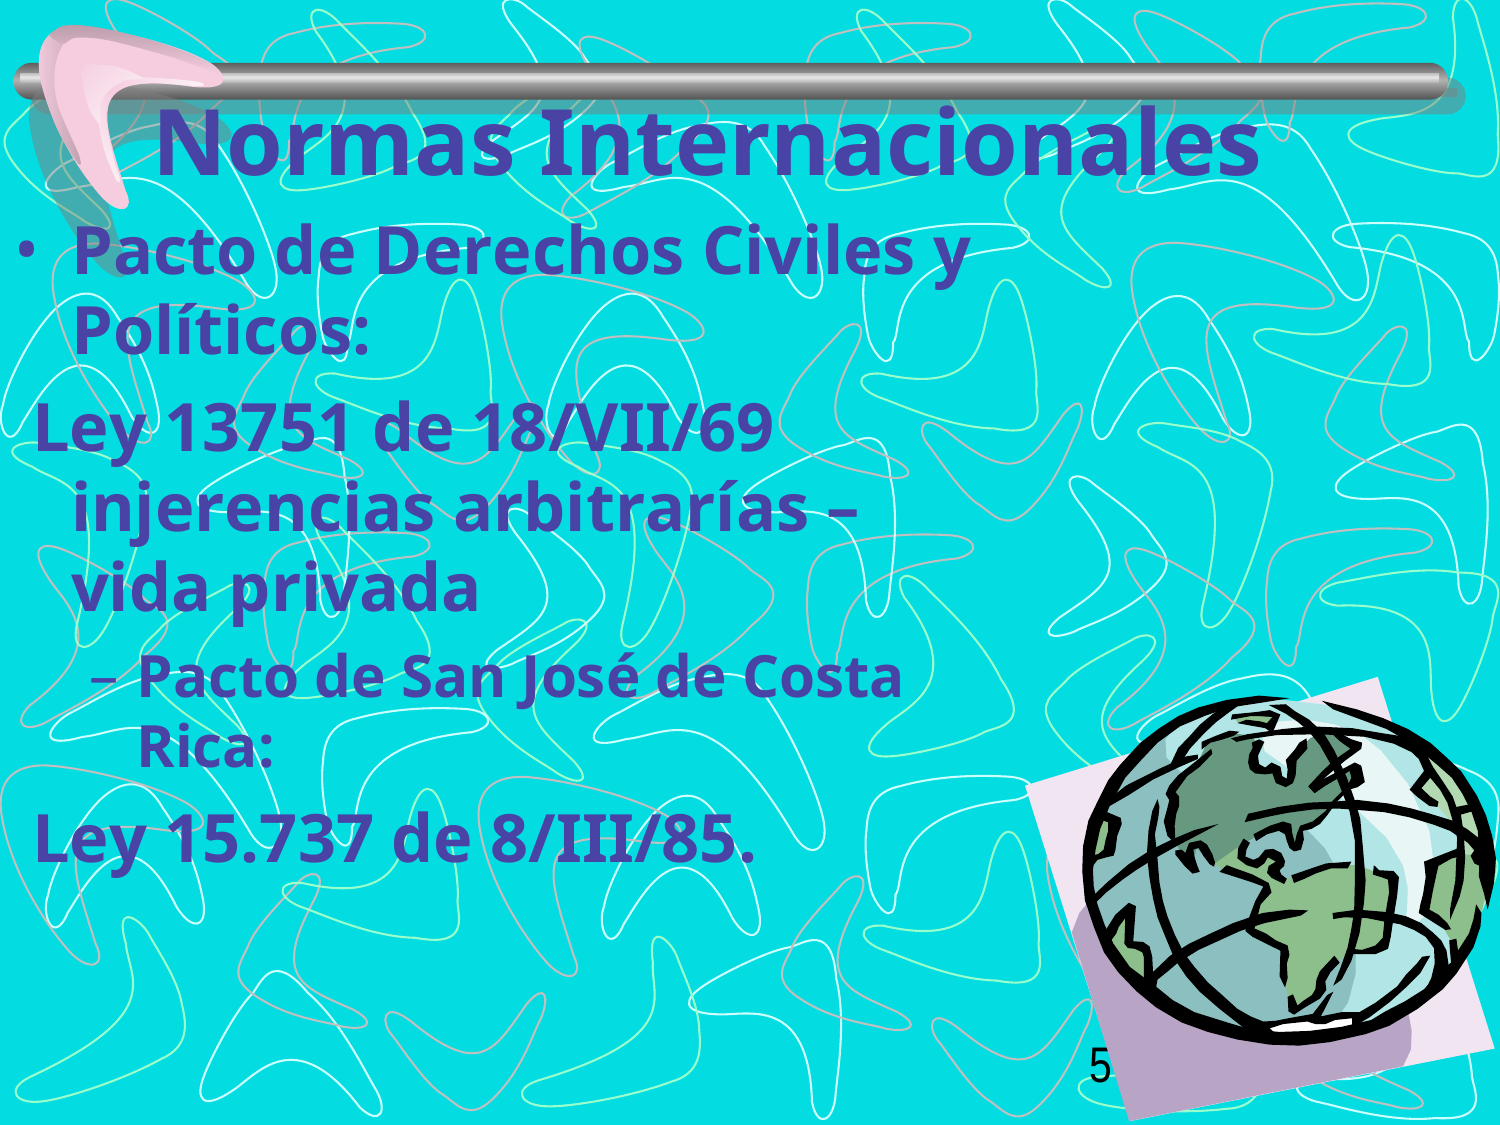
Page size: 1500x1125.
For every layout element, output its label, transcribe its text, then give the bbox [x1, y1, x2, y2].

title Normas Internacionales [137, 76, 1388, 312]
list Pacto de Derechos Civiles y Políticos: Ley 13751 de 18/VII/69 injerencias arbitrarías – vida privada Pacto de San José de Costa Rica: Ley 15.737 de 8/III/85. [0, 200, 988, 1063]
picture [1025, 674, 1500, 1125]
